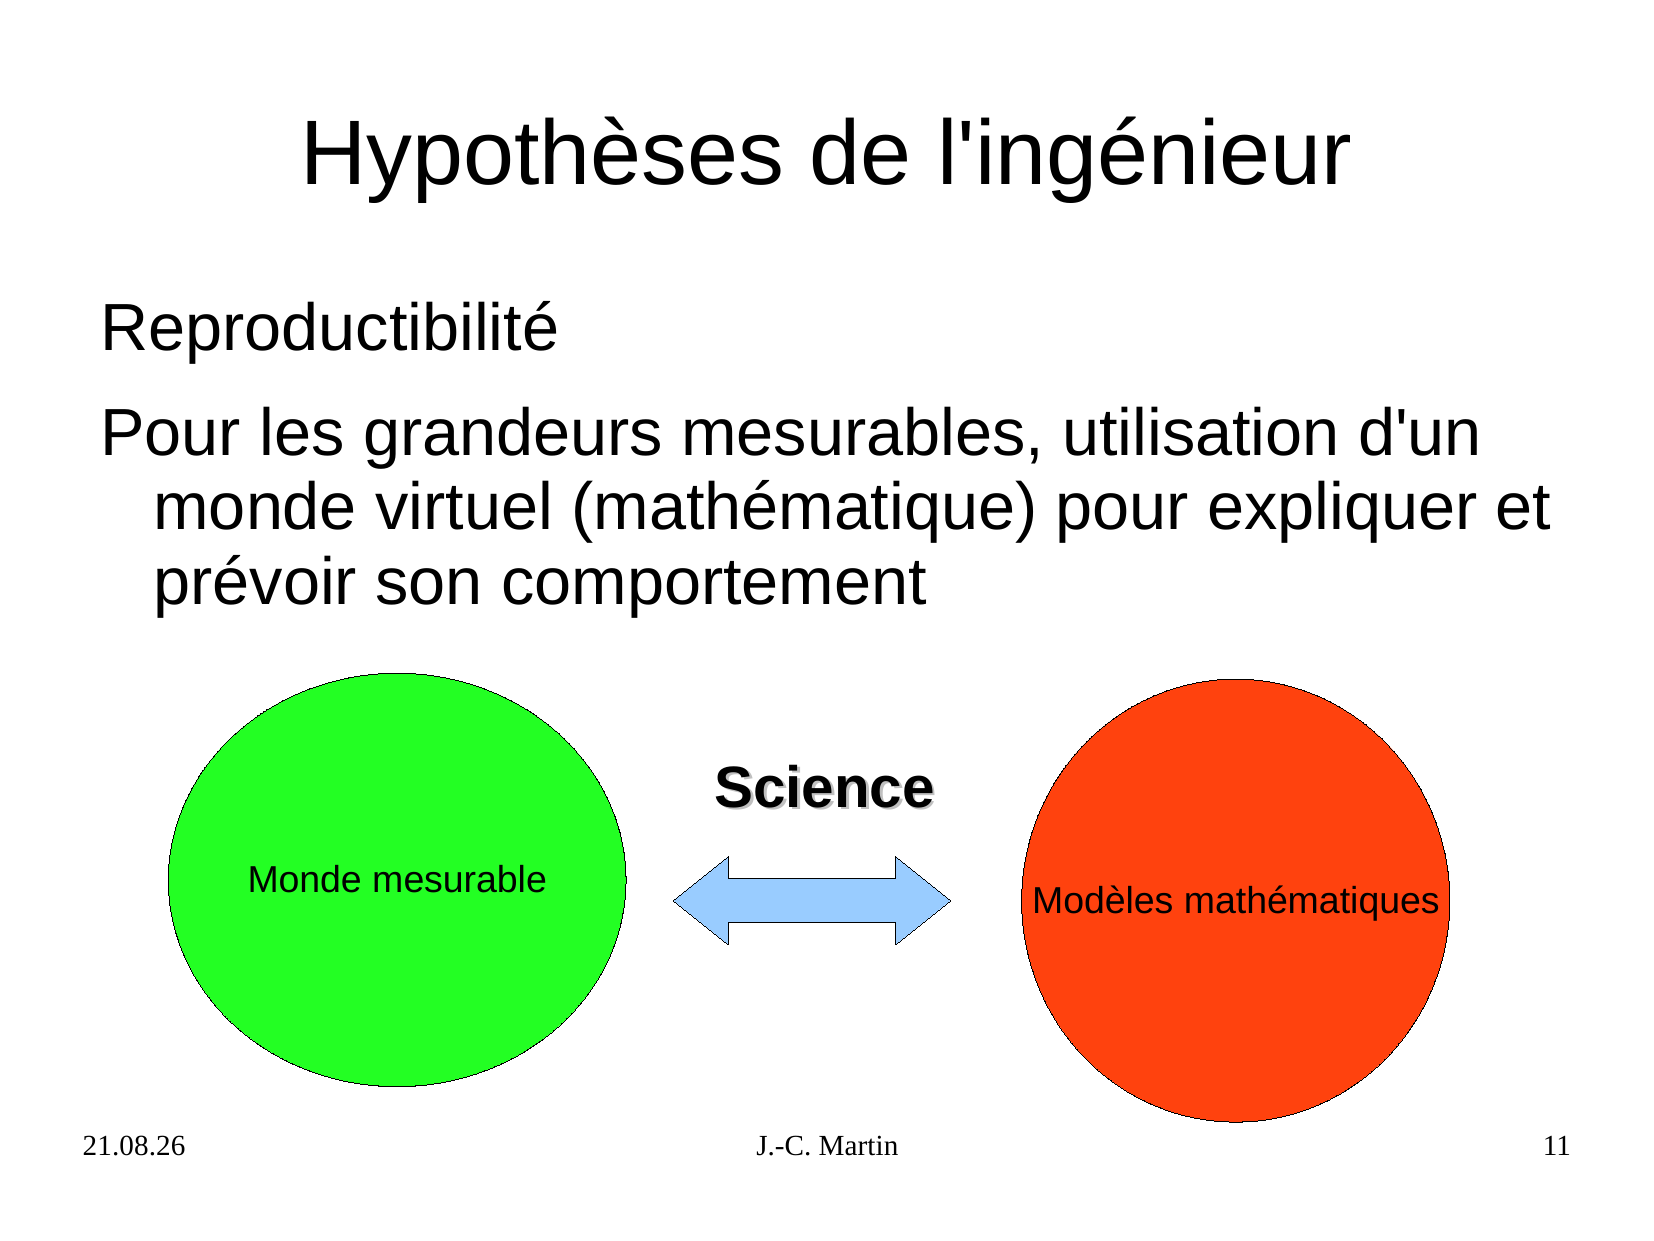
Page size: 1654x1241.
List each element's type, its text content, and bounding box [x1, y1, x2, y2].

text_box Modèles mathématiques [1021, 679, 1450, 1123]
text_box [673, 856, 951, 945]
text_box Science [699, 747, 950, 838]
text_box Monde mesurable [168, 673, 627, 1087]
title Hypothèses de l'ingénieur [82, 56, 1571, 250]
list Reproductibilité Pour les grandeurs mesurables, utilisation d'un monde virtuel (mathématique) pour expliquer et prévoir son comportement [82, 290, 1571, 1094]
